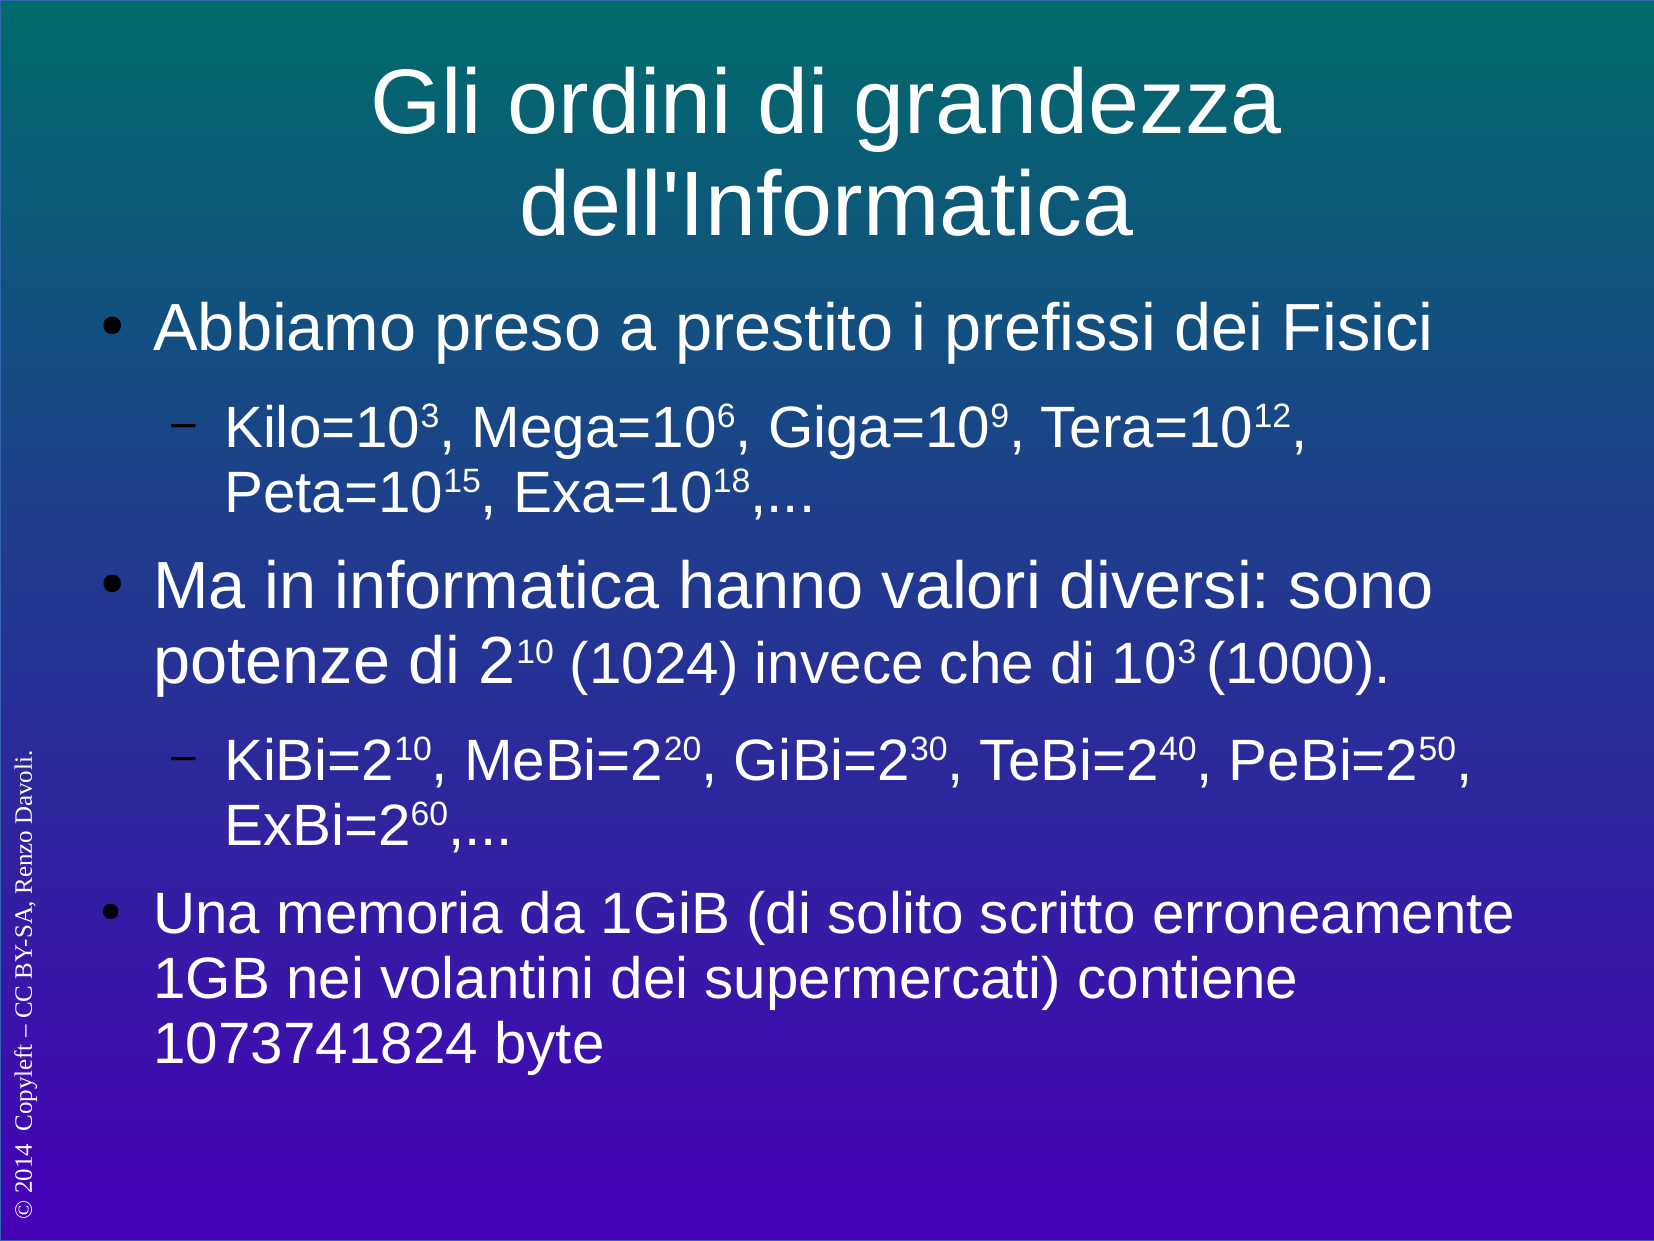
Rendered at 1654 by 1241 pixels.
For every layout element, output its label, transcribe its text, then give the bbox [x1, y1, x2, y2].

list Abbiamo preso a prestito i prefissi dei Fisici Kilo=103, Mega=106, Giga=109, Tera=1012, Peta=1015, Exa=1018,... Ma in informatica hanno valori diversi: sono potenze di 210 (1024) invece che di 103 (1000). KiBi=210, MeBi=220, GiBi=230, TeBi=240, PeBi=250, ExBi=260,... Una memoria da 1GiB (di solito scritto erroneamente 1GB nei volantini dei supermercati) contiene 1073741824 byte [82, 290, 1571, 1201]
title Gli ordini di grandezza dell'Informatica [82, 49, 1571, 257]
